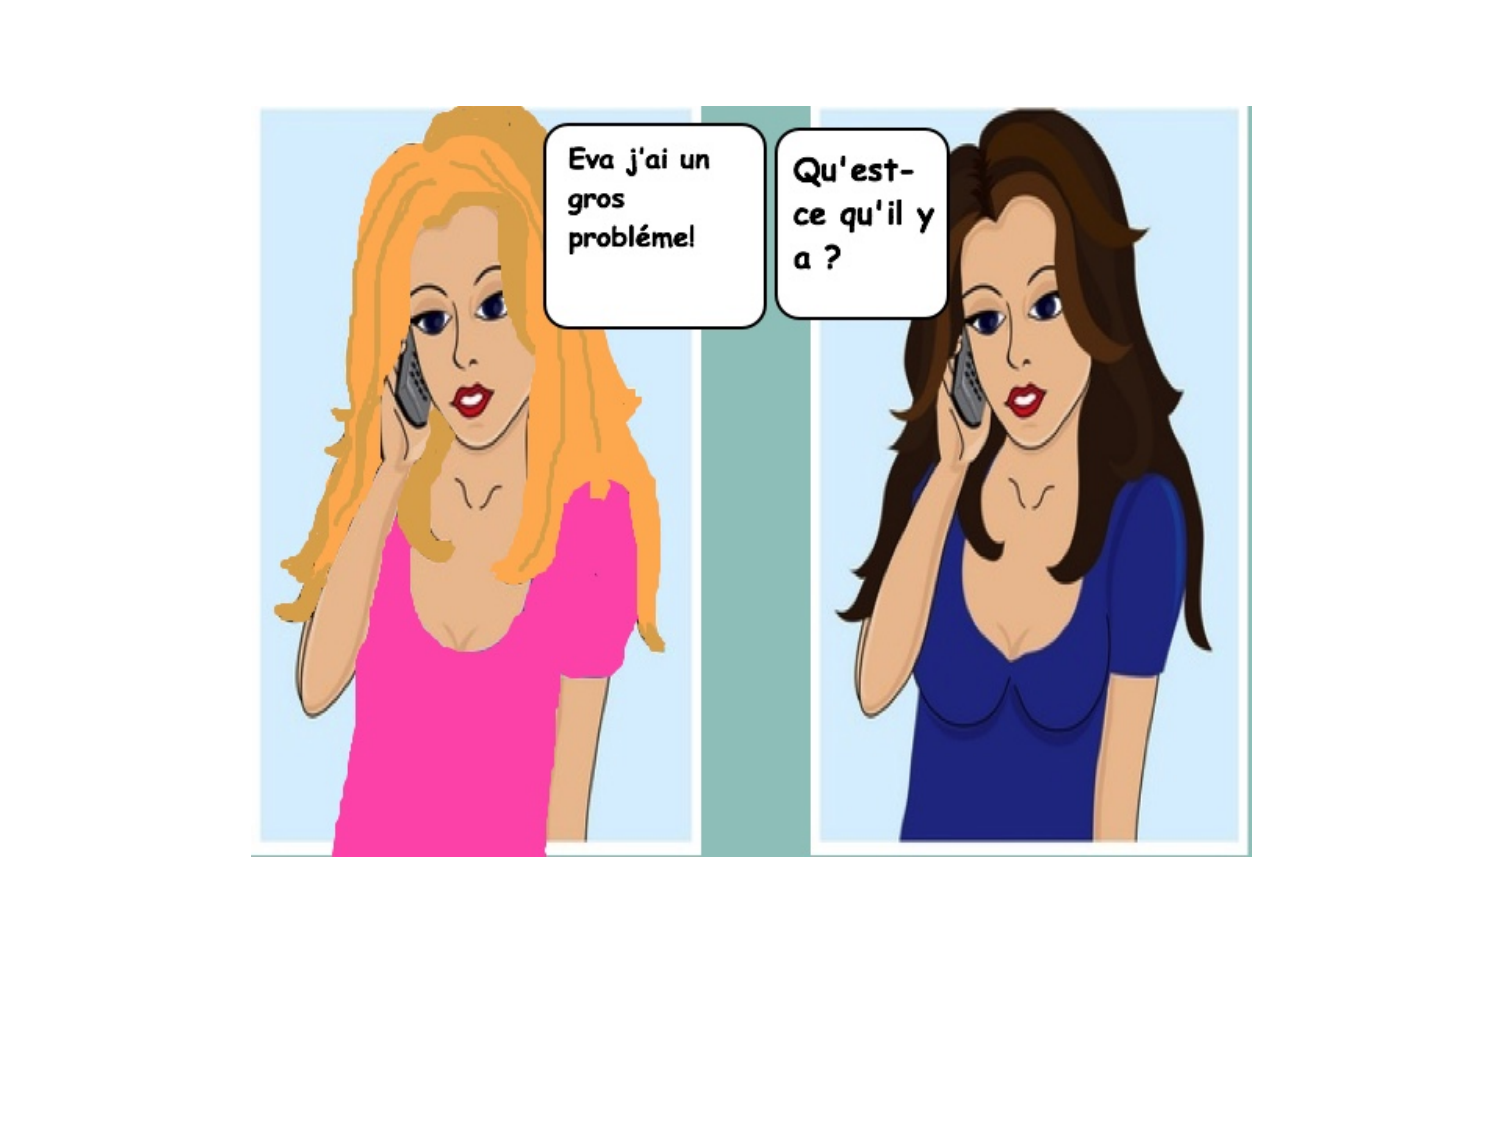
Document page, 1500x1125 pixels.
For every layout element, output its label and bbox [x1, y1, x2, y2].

picture [251, 106, 1252, 857]
